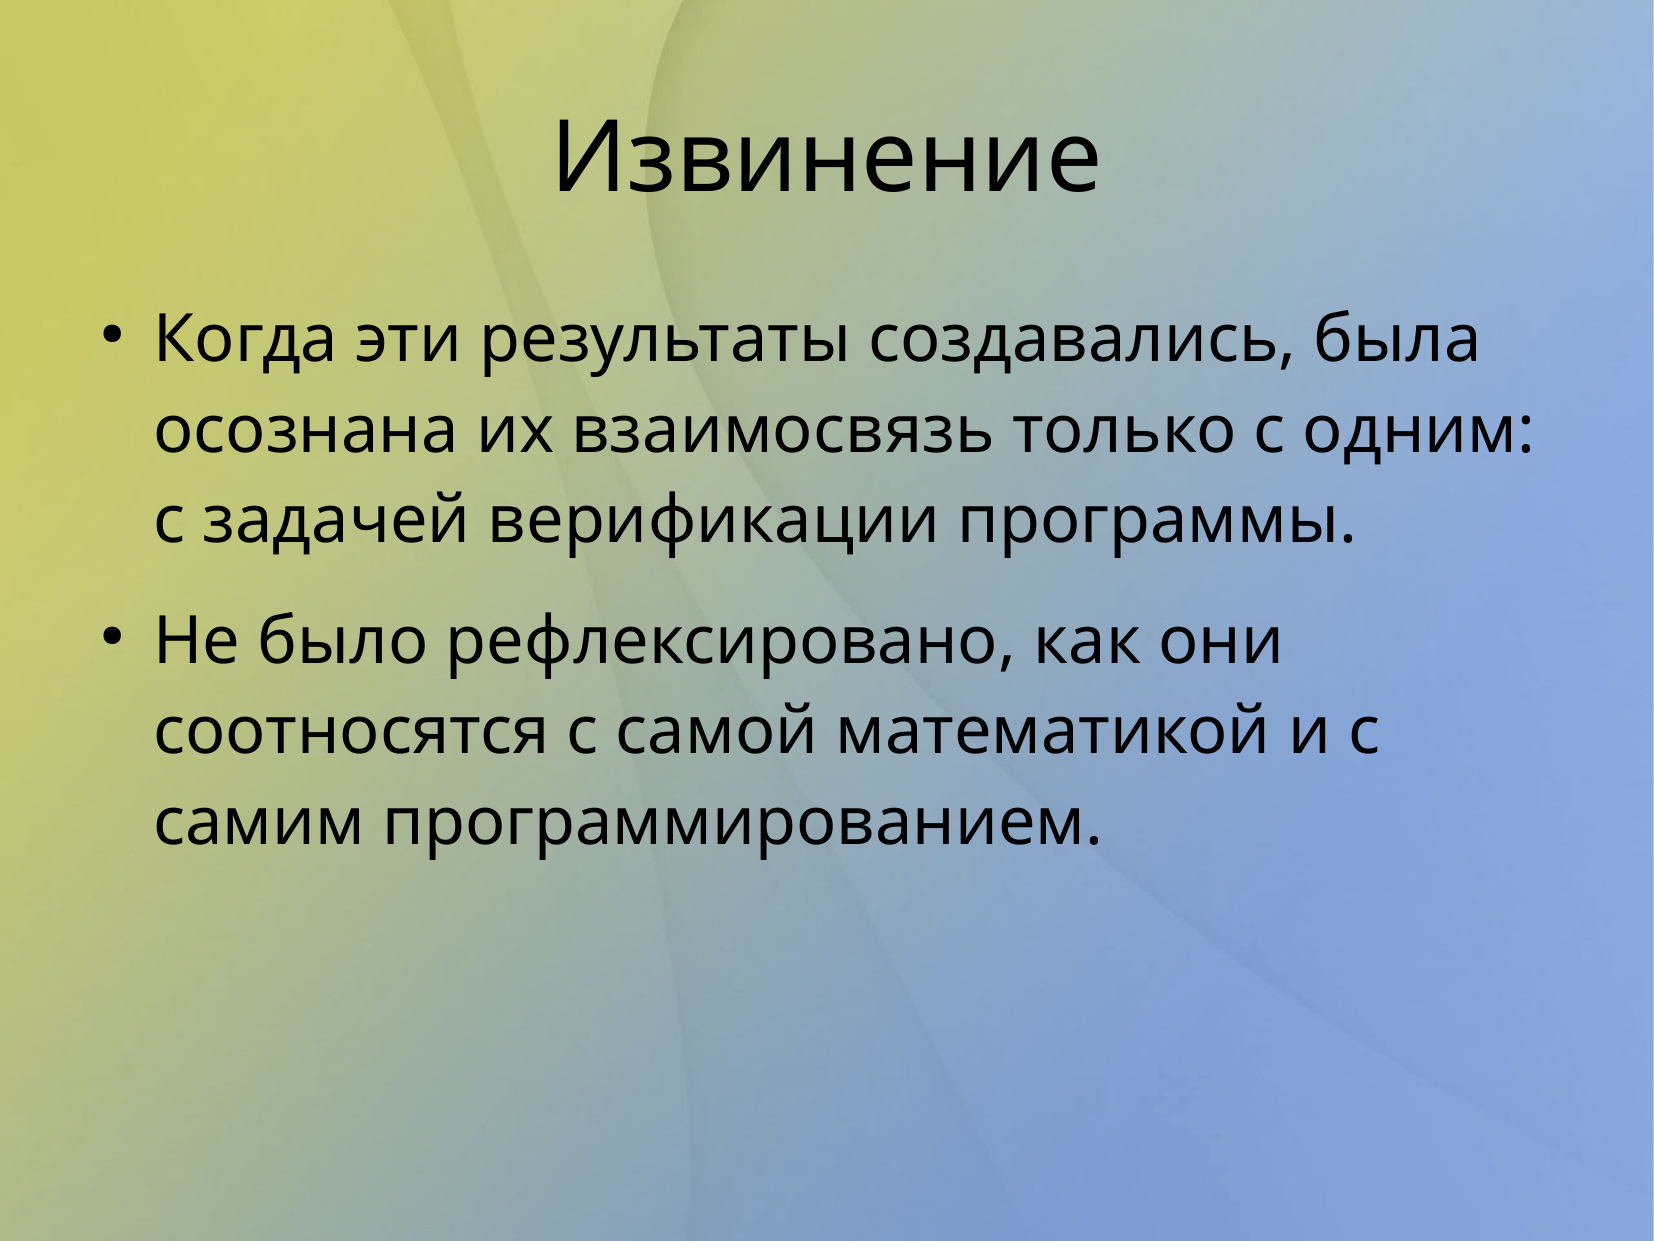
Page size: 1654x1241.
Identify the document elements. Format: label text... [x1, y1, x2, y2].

list Когда эти результаты создавались, была осознана их взаимосвязь только с одним: с задачей верификации программы. Не было рефлексировано, как они соотносятся с самой математикой и с самим программированием. [82, 290, 1571, 1094]
picture [0, 0, 1654, 1241]
title Извинение [82, 56, 1571, 250]
